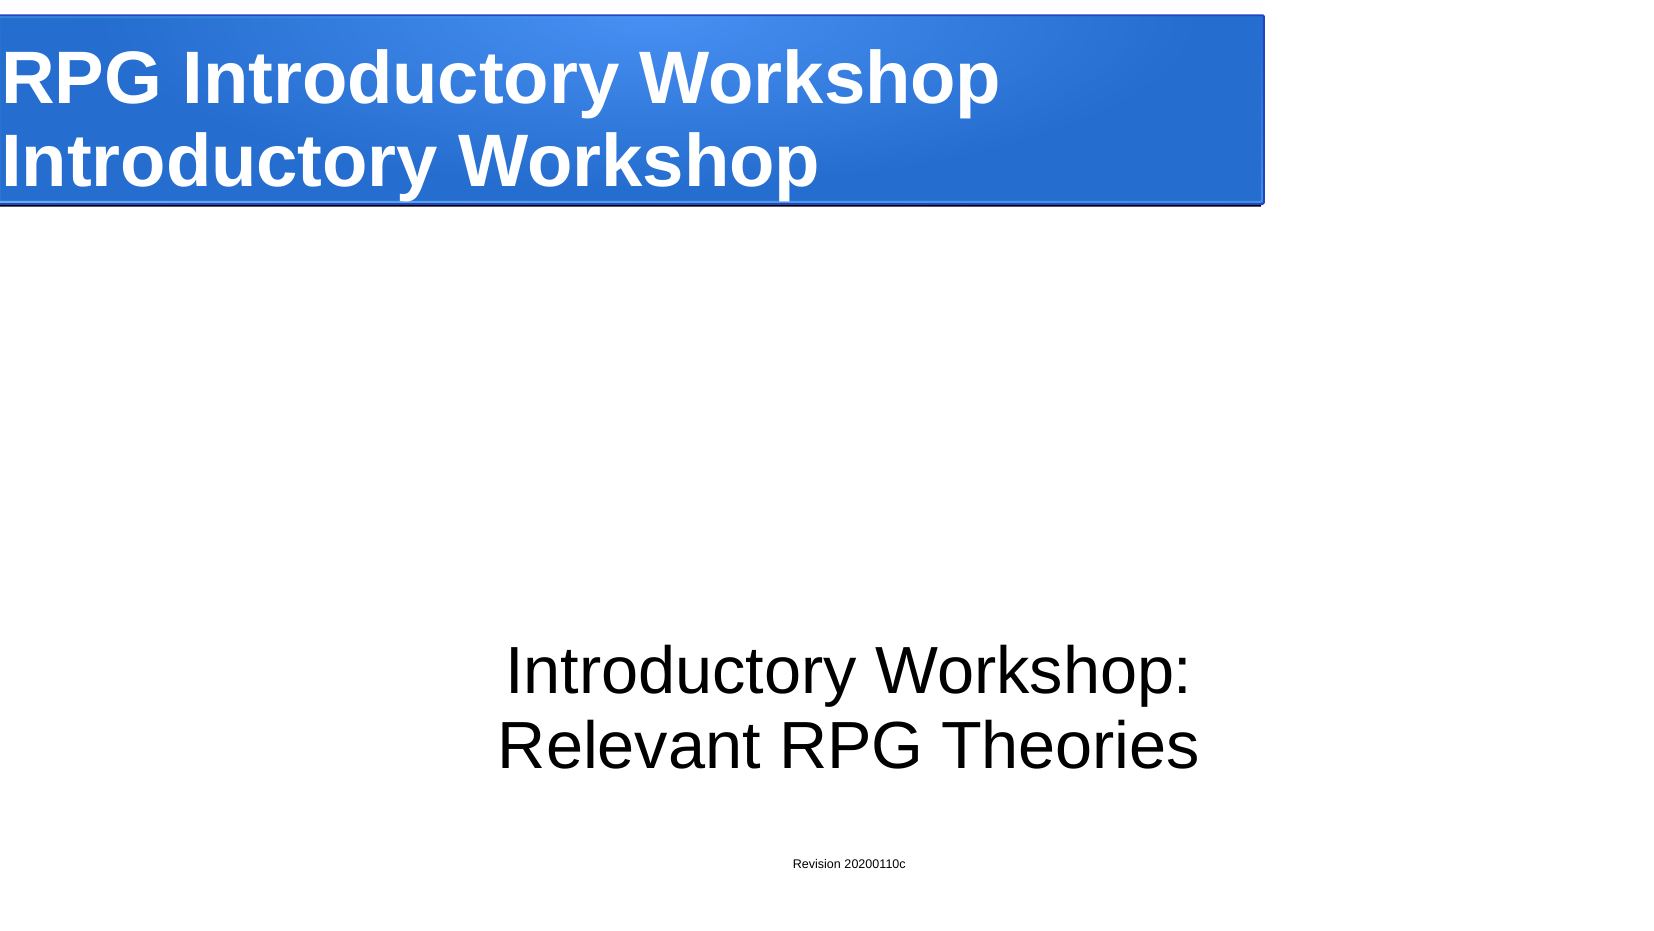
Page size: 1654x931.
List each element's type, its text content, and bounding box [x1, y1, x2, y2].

title RPG Introductory Workshop Introductory Workshop RPG-098-0076-P [1, 36, 1490, 342]
subtitle Introductory Workshop: Relevant RPG Theories Revision 20200110c [203, 633, 1495, 872]
